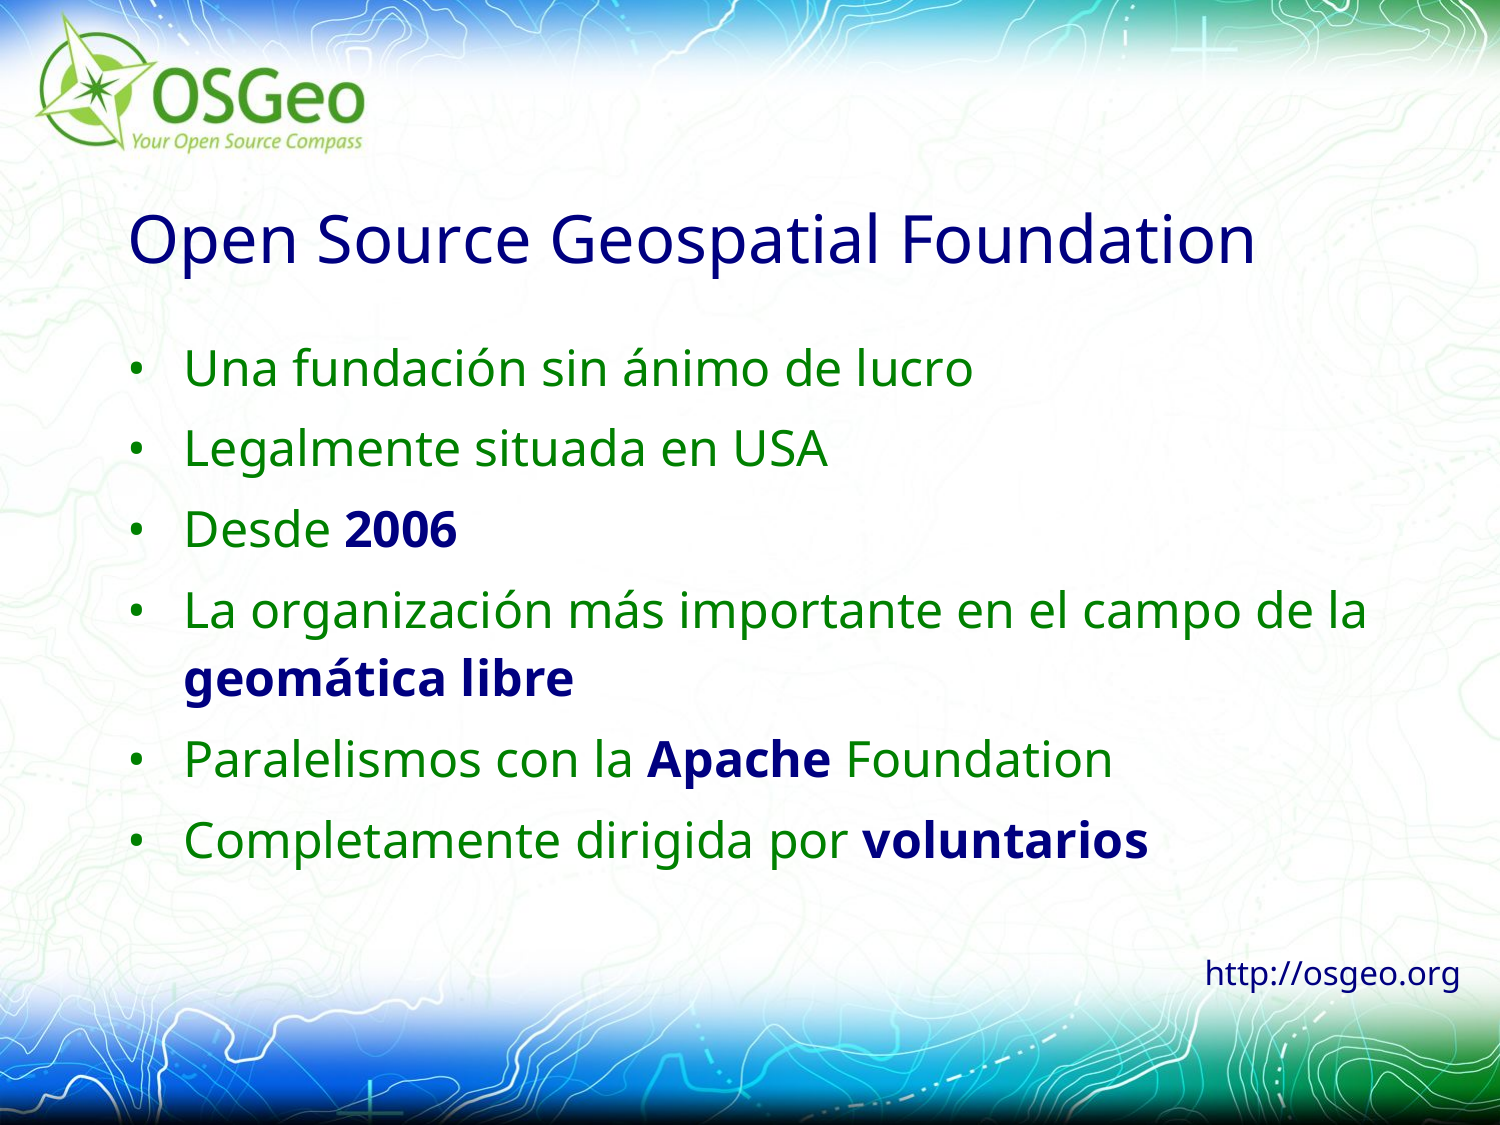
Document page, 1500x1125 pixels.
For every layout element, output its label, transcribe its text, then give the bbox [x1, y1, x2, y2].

list Una fundación sin ánimo de lucro Legalmente situada en USA Desde 2006 La organización más importante en el campo de la geomática libre Paralelismos con la Apache Foundation Completamente dirigida por voluntarios [112, 324, 1388, 1068]
title Open Source Geospatial Foundation [112, 187, 1388, 288]
picture [0, 0, 1500, 1125]
text_box http://osgeo.org [1122, 944, 1477, 1000]
